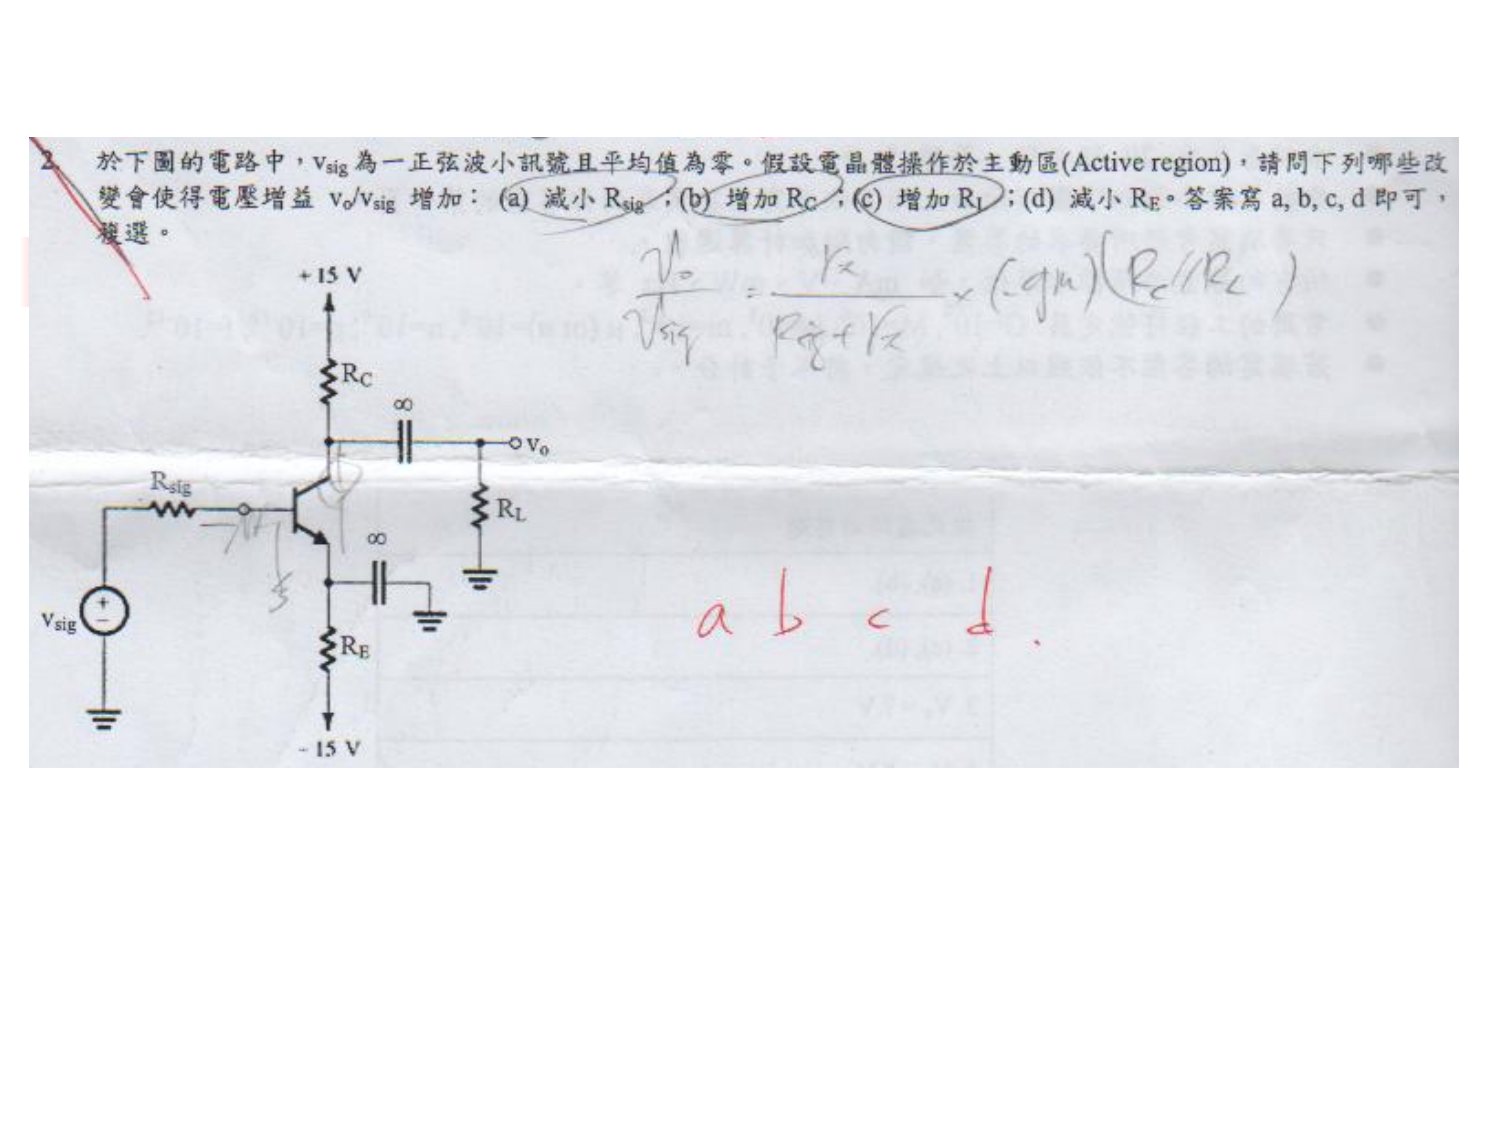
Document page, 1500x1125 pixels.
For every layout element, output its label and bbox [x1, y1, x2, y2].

picture [29, 137, 1459, 768]
